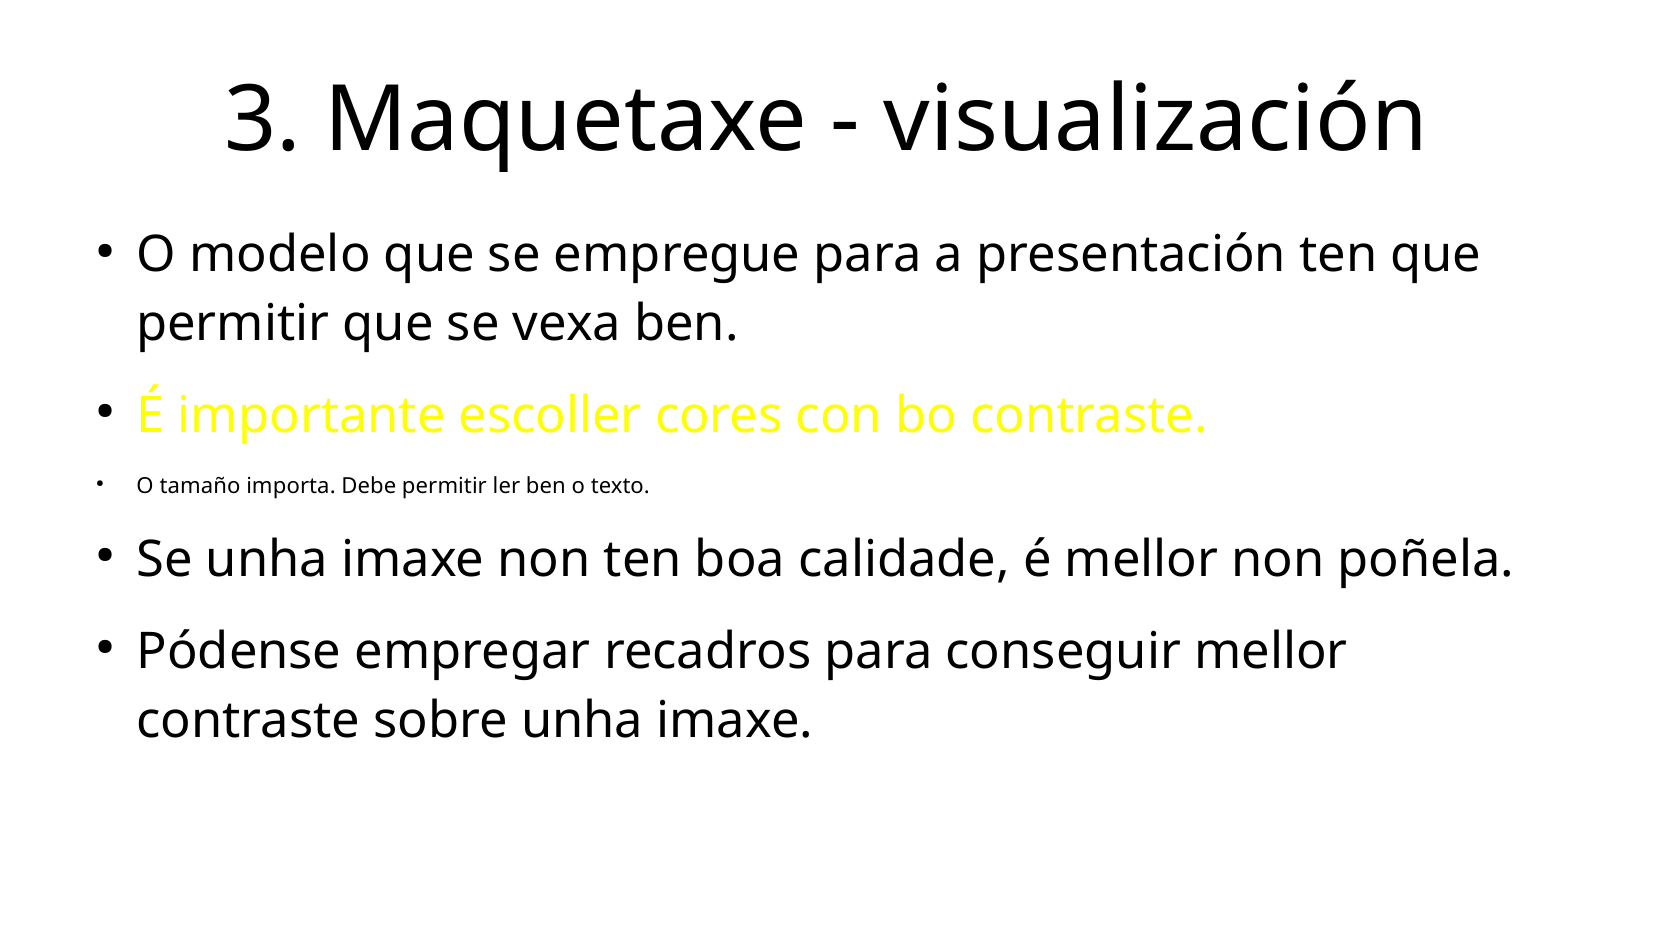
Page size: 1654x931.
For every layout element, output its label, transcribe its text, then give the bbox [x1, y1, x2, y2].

list O modelo que se empregue para a presentación ten que permitir que se vexa ben. É importante escoller cores con bo contraste. O tamaño importa. Debe permitir ler ben o texto. Se unha imaxe non ten boa calidade, é mellor non poñela. Pódense empregar recadros para conseguir mellor contraste sobre unha imaxe. [82, 217, 1571, 758]
title 3. Maquetaxe - visualización [82, 37, 1571, 193]
